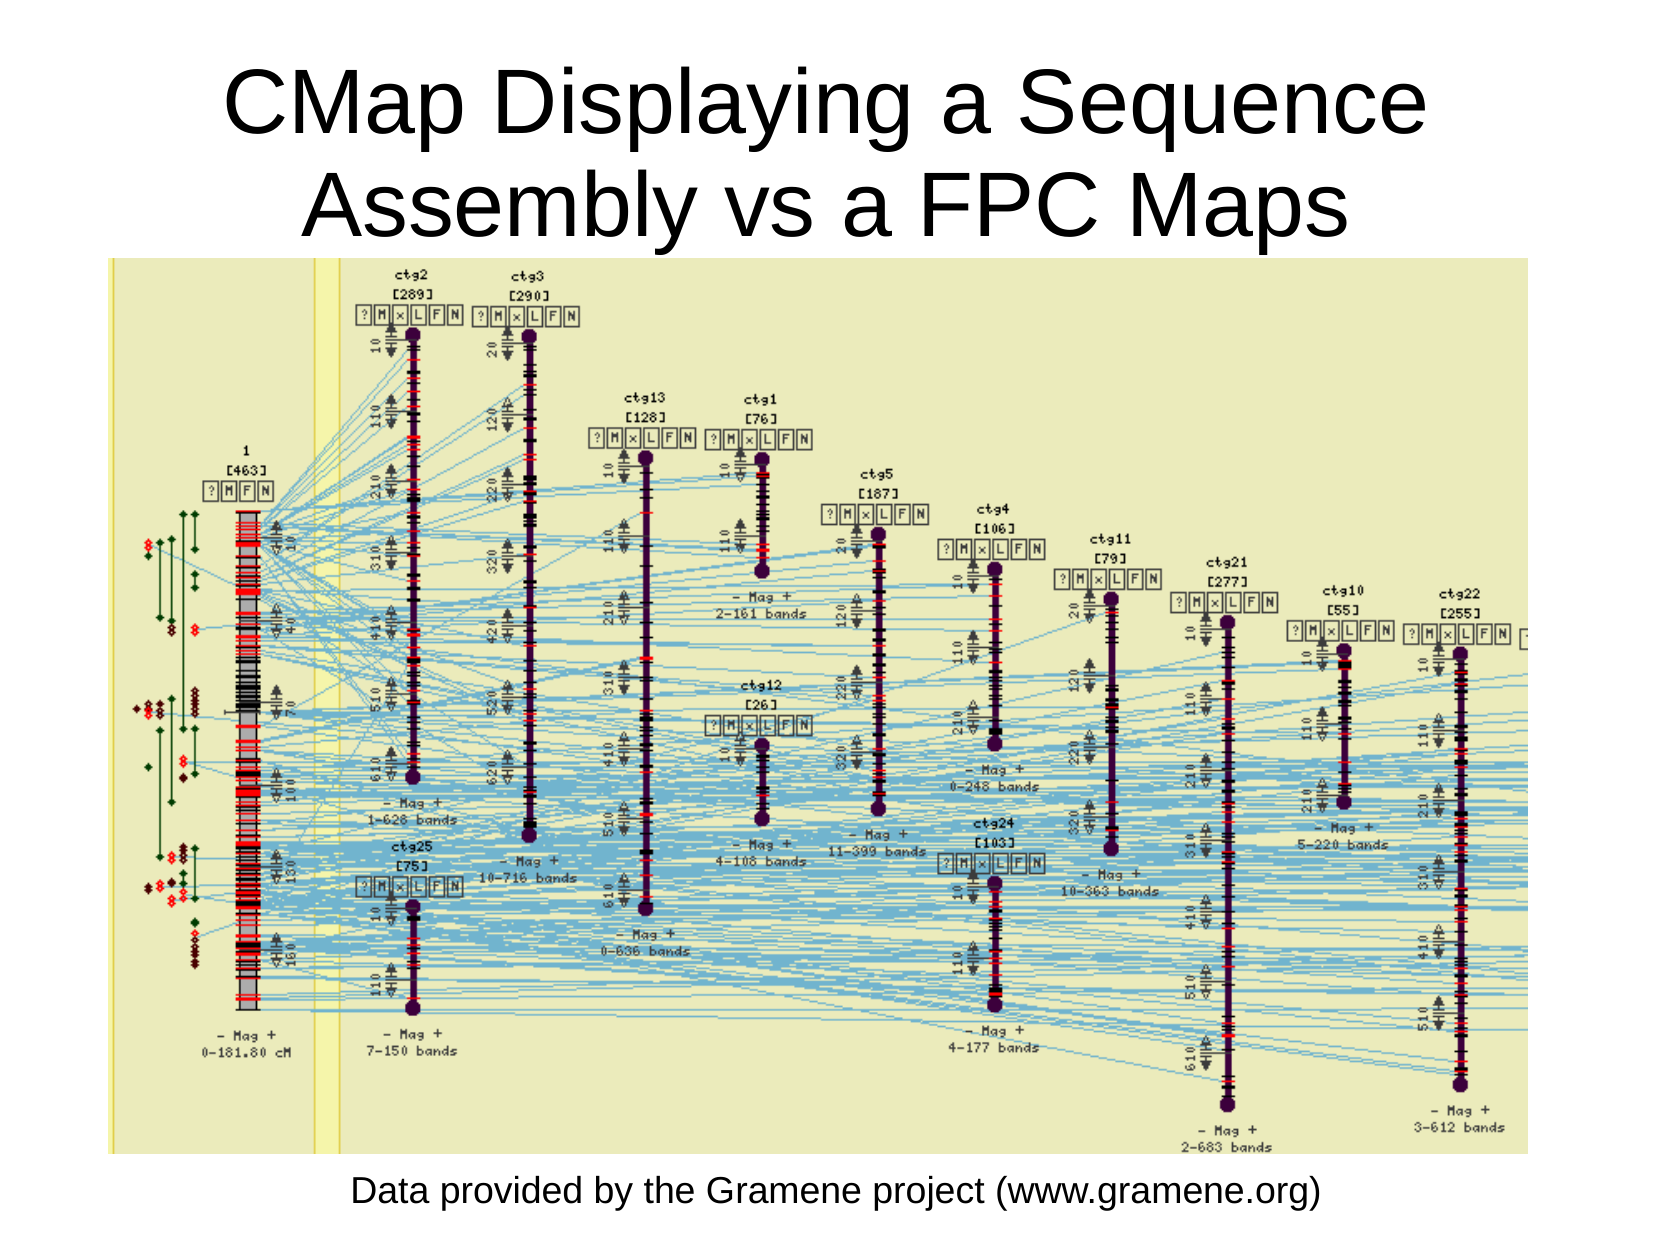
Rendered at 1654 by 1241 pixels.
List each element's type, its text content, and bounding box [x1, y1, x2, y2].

picture [108, 258, 1528, 1154]
title CMap Displaying a Sequence Assembly vs a FPC Maps [82, 50, 1571, 256]
text_box Data provided by the Gramene project (www.gramene.org) [335, 1162, 1337, 1220]
